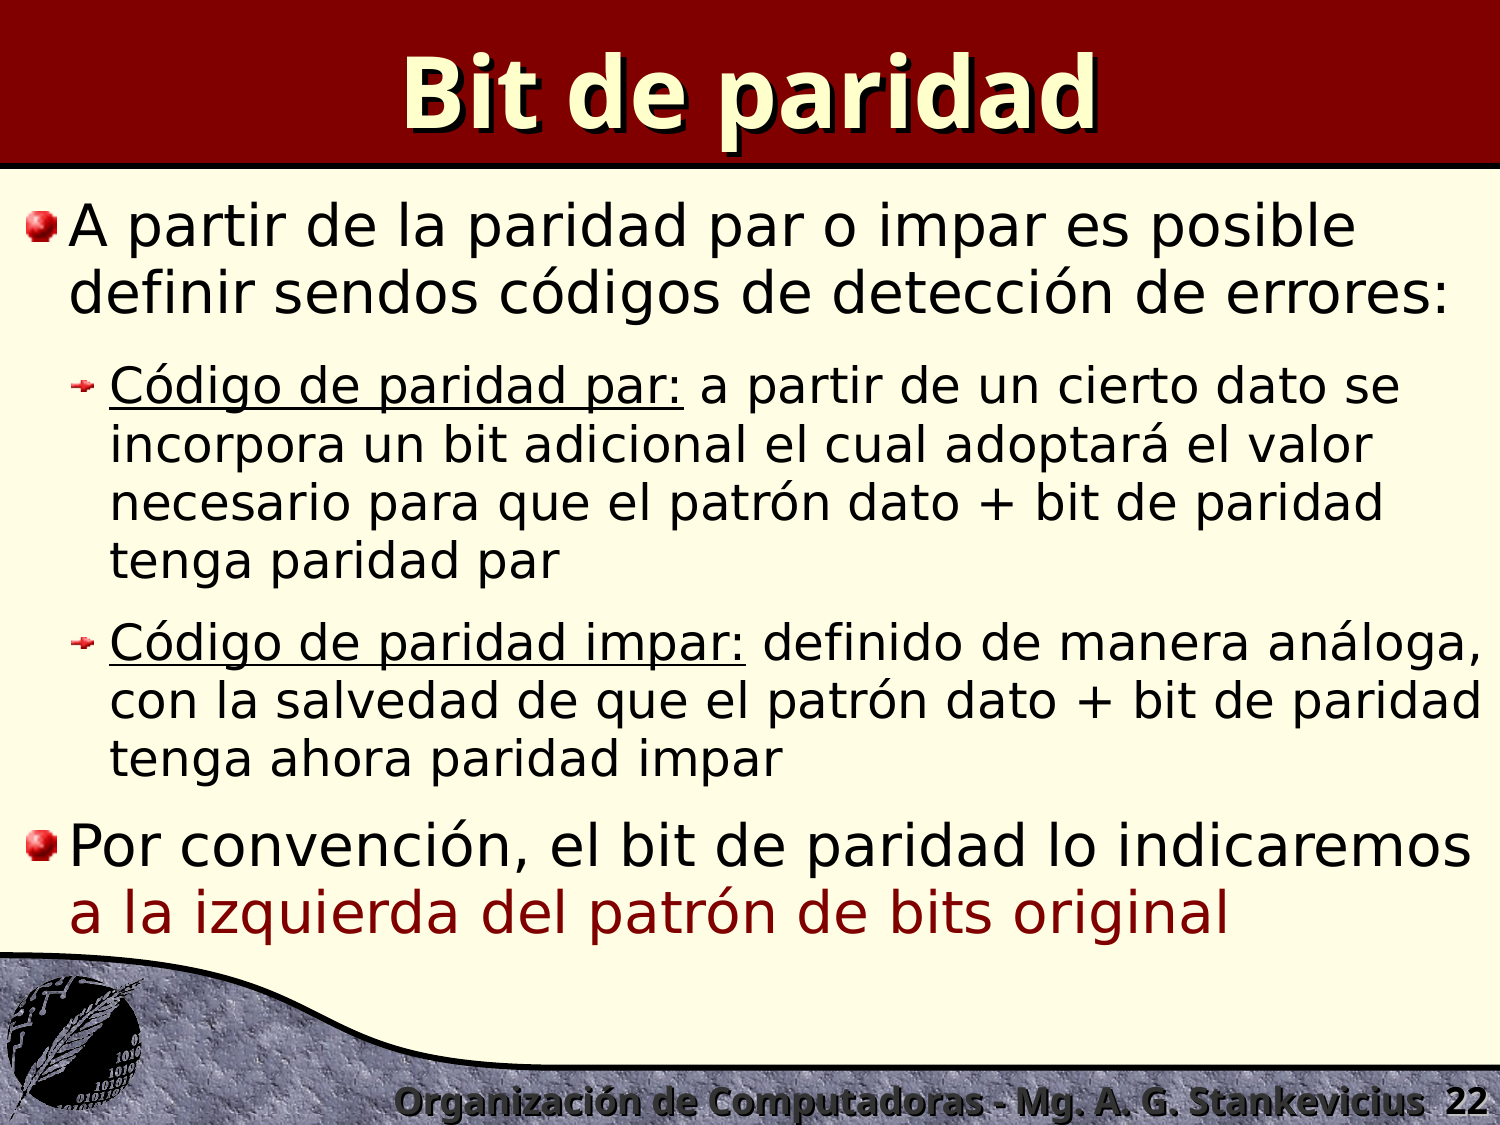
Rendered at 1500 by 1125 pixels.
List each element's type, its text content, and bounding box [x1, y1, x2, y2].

picture [1058, 1100, 1065, 1110]
picture [0, 959, 1500, 1125]
picture [802, 1100, 806, 1110]
list A partir de la paridad par o impar es posible definir sendos códigos de detección de errores: Código de paridad par: a partir de un cierto dato se incorpora un bit adicional el cual adoptará el valor necesario para que el patrón dato + bit de paridad tenga paridad par Código de paridad impar: definido de manera análoga, con la salvedad de que el patrón dato + bit de paridad tenga ahora paridad impar Por convención, el bit de paridad lo indicaremos a la izquierda del patrón de bits original [11, 192, 1486, 951]
picture [448, 1100, 455, 1110]
title Bit de paridad [15, 5, 1485, 160]
